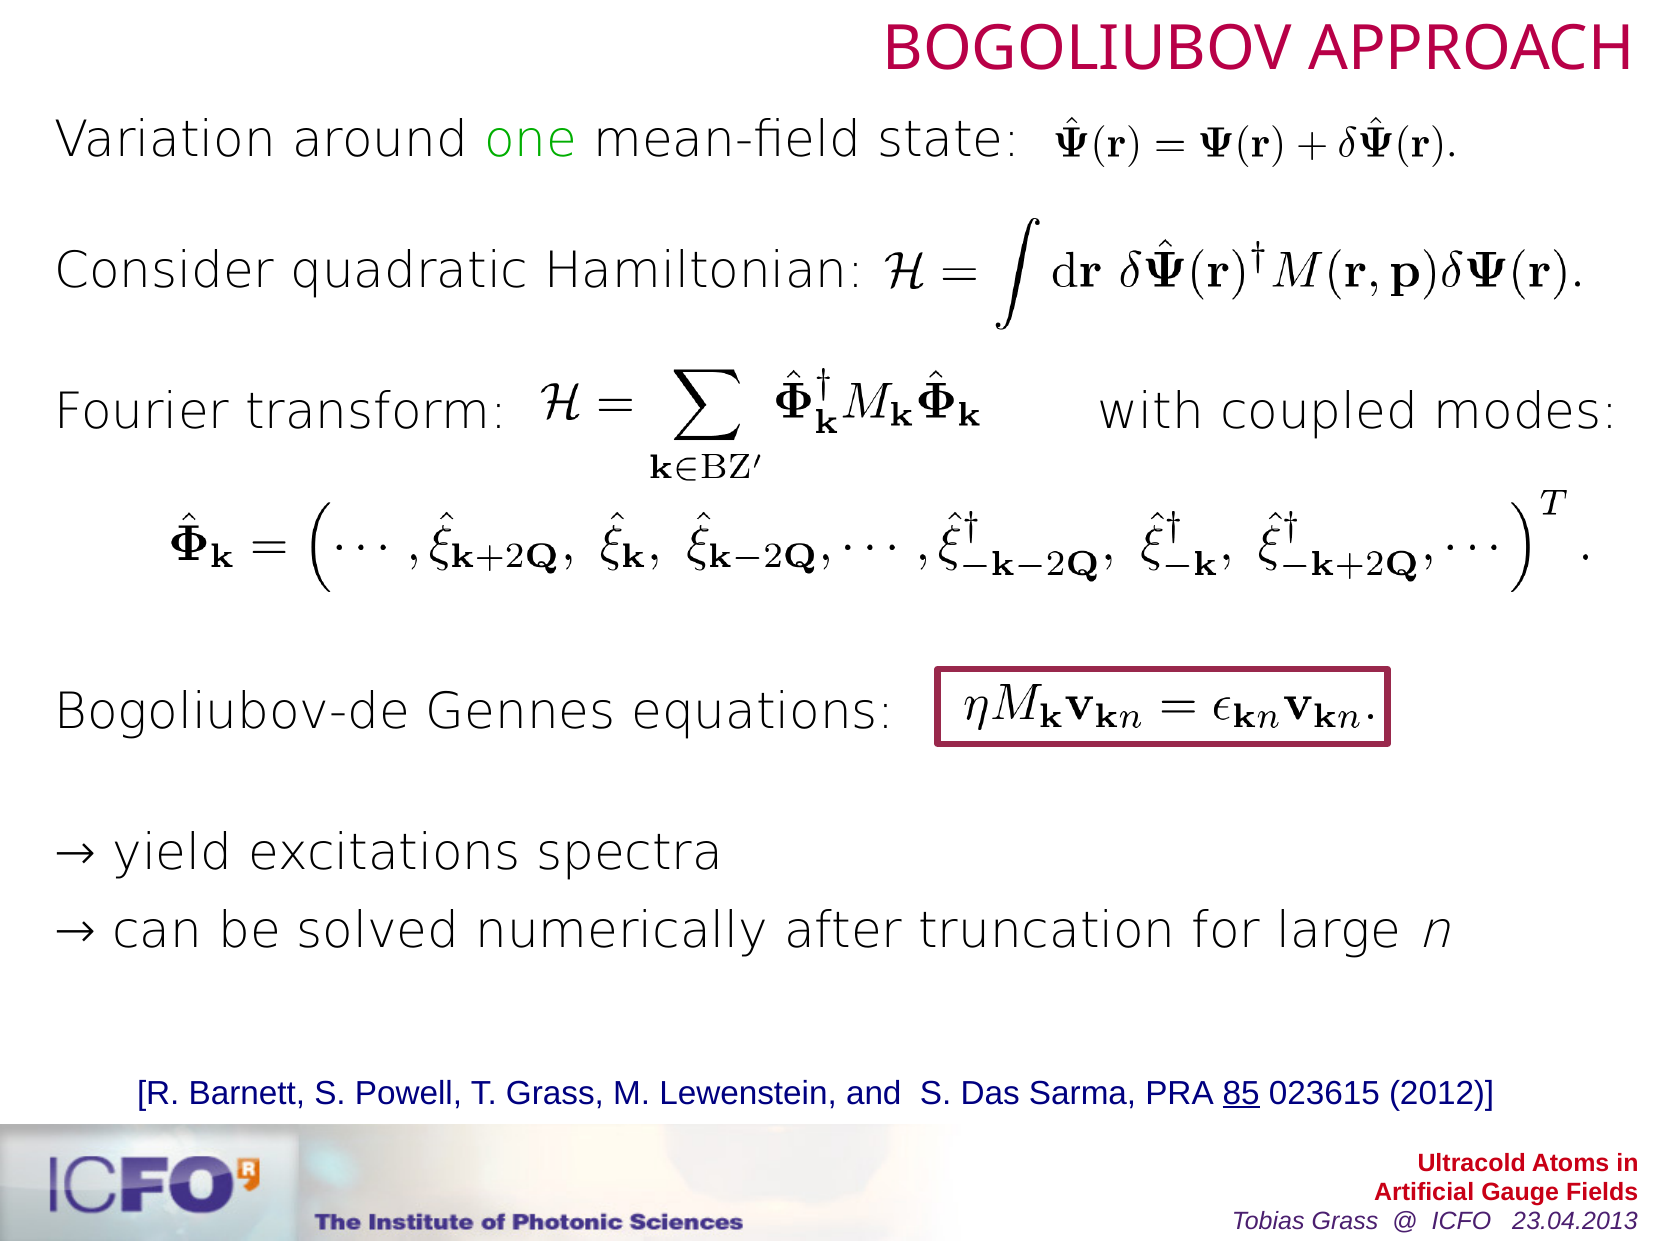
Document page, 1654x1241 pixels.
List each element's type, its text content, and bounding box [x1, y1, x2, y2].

picture [964, 684, 1373, 730]
text_box [R. Barnett, S. Powell, T. Grass, M. Lewenstein, and S. Das Sarma, PRA 85 023615 (2012)] [122, 1067, 1542, 1119]
picture [0, 1124, 976, 1241]
text_box Ultracold Atoms in Artificial Gauge Fields Tobias Grass @ ICFO 23.04.2013 [712, 1138, 1654, 1241]
picture [171, 490, 1588, 592]
text_box BOGOLIUBOV APPROACH [0, 0, 1651, 99]
picture [540, 368, 980, 481]
text_box Variation around one mean-field state: Consider quadratic Hamiltonian: Fourier transform: with coupled modes: Bogoliubov-de Gennes equations: → yield excitations spectra → can be solved numerically after truncation for large n [39, 102, 1648, 967]
